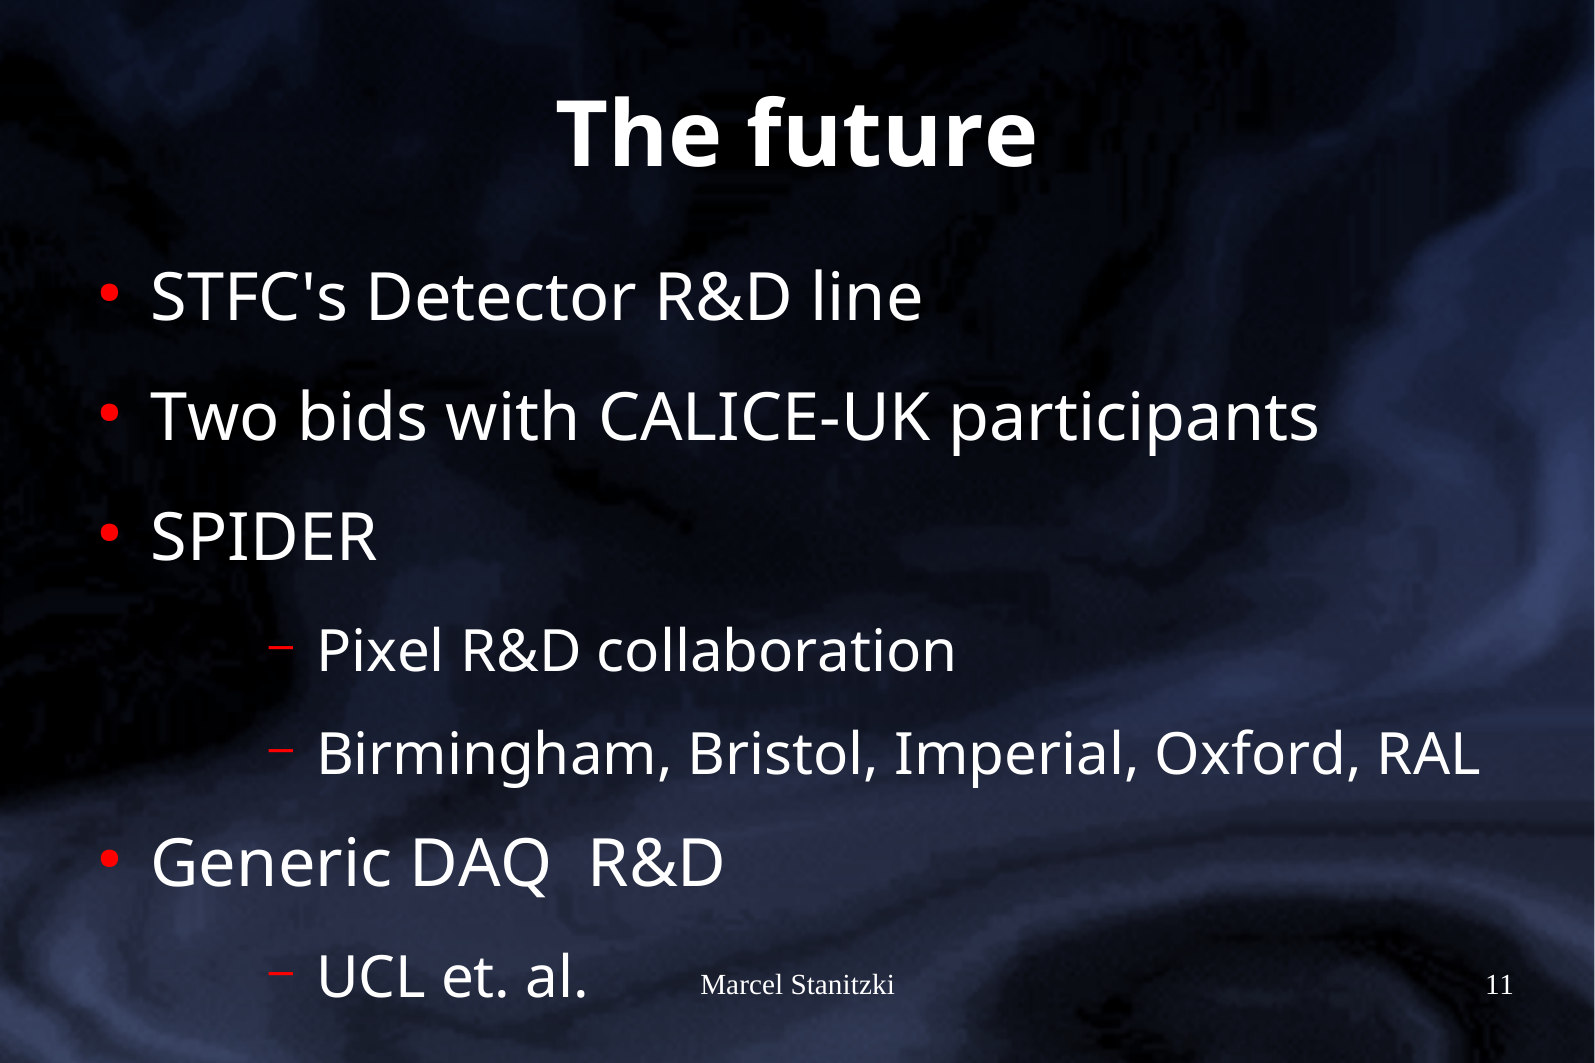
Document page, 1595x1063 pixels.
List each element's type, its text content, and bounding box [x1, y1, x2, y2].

title The future [79, 49, 1515, 213]
picture [0, 0, 1595, 1063]
list STFC's Detector R&D line Two bids with CALICE-UK participants SPIDER Pixel R&D collaboration Birmingham, Bristol, Imperial, Oxford, RAL Generic DAQ R&D UCL et. al. [79, 248, 1515, 1004]
